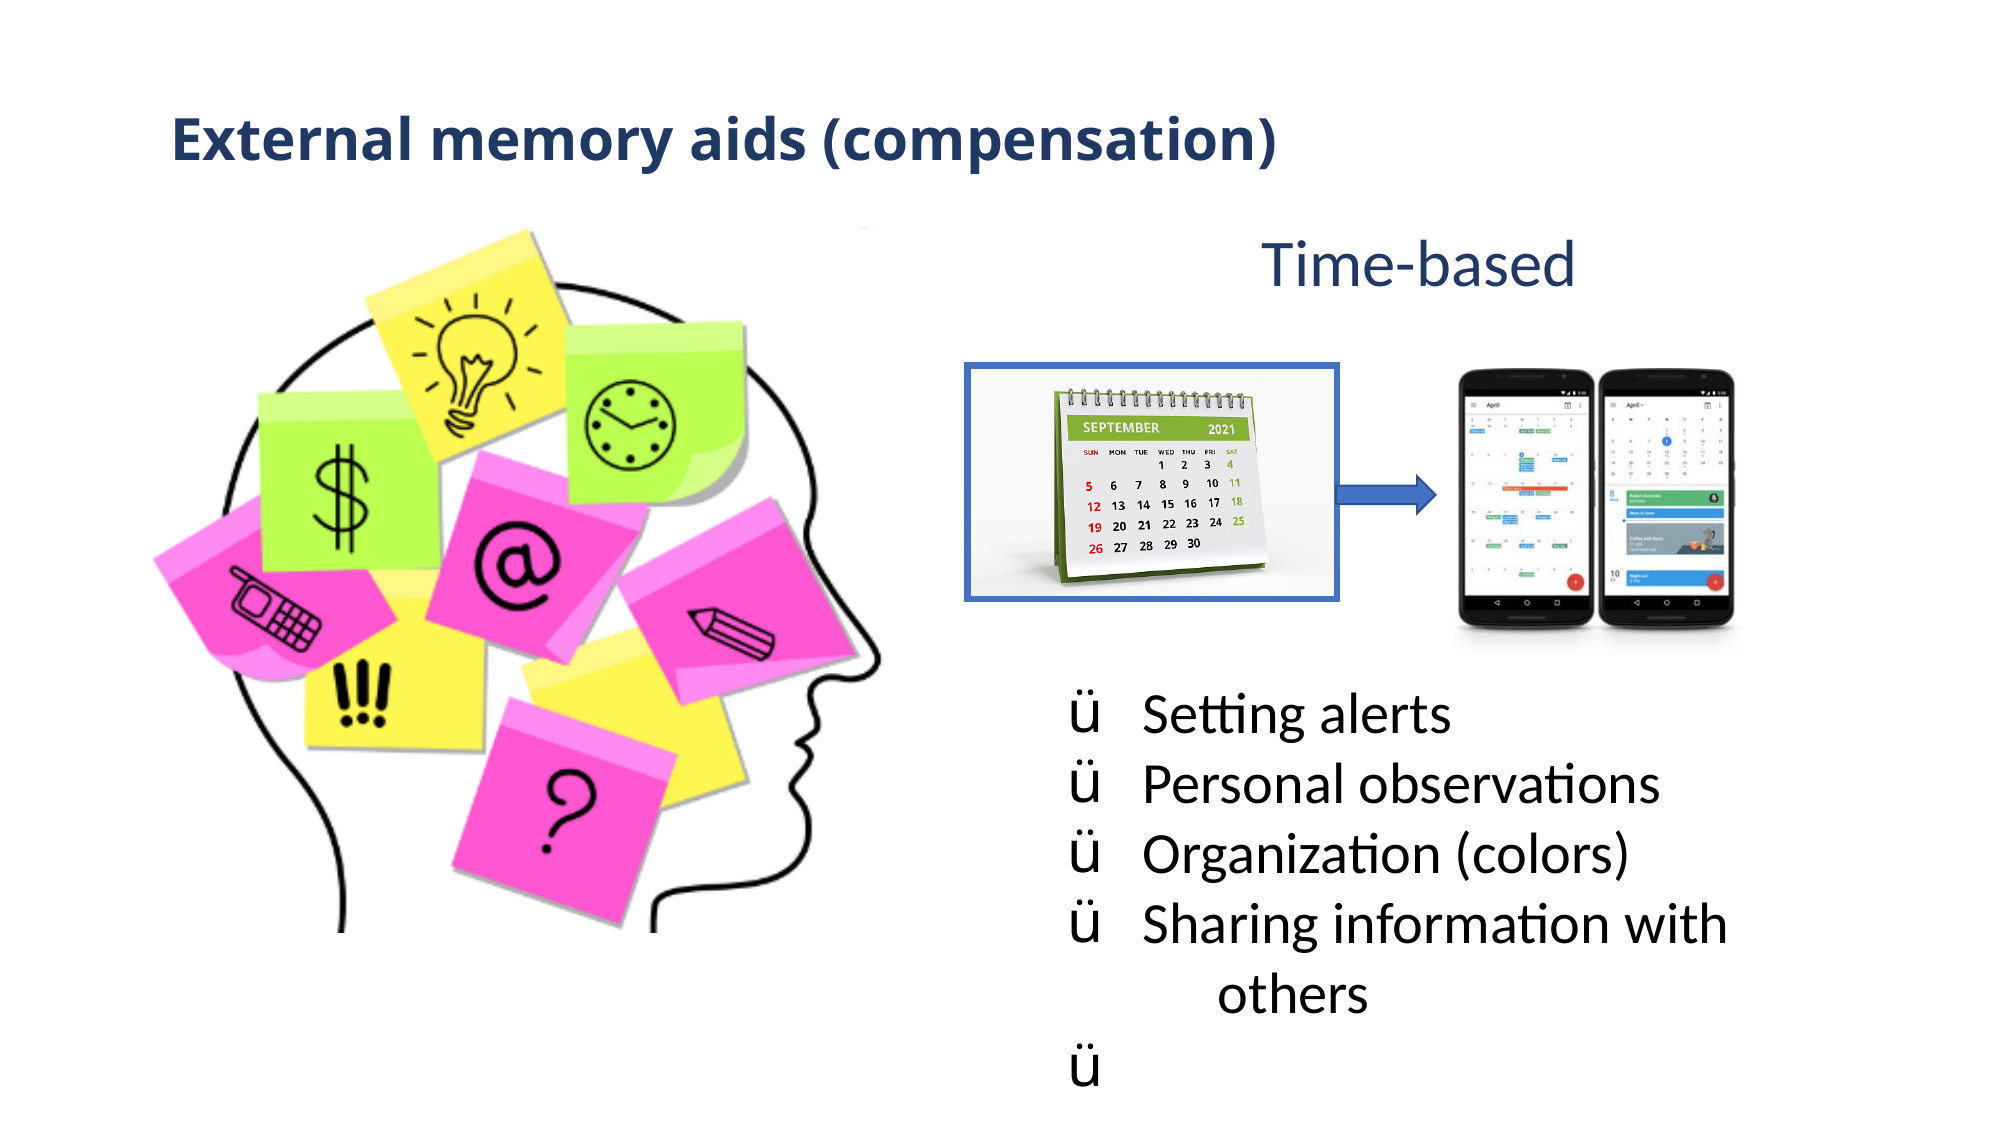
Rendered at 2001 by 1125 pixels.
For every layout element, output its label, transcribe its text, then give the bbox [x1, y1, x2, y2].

picture [970, 368, 1335, 596]
text_box External memory aids (compensation) [155, 94, 1677, 181]
picture [71, 227, 948, 933]
text_box [1336, 476, 1436, 514]
text_box Time-based [1246, 211, 1597, 308]
picture [1433, 368, 1760, 659]
text_box Setting alerts Personal observations Organization (colors) Sharing information with others [1053, 667, 1896, 1107]
